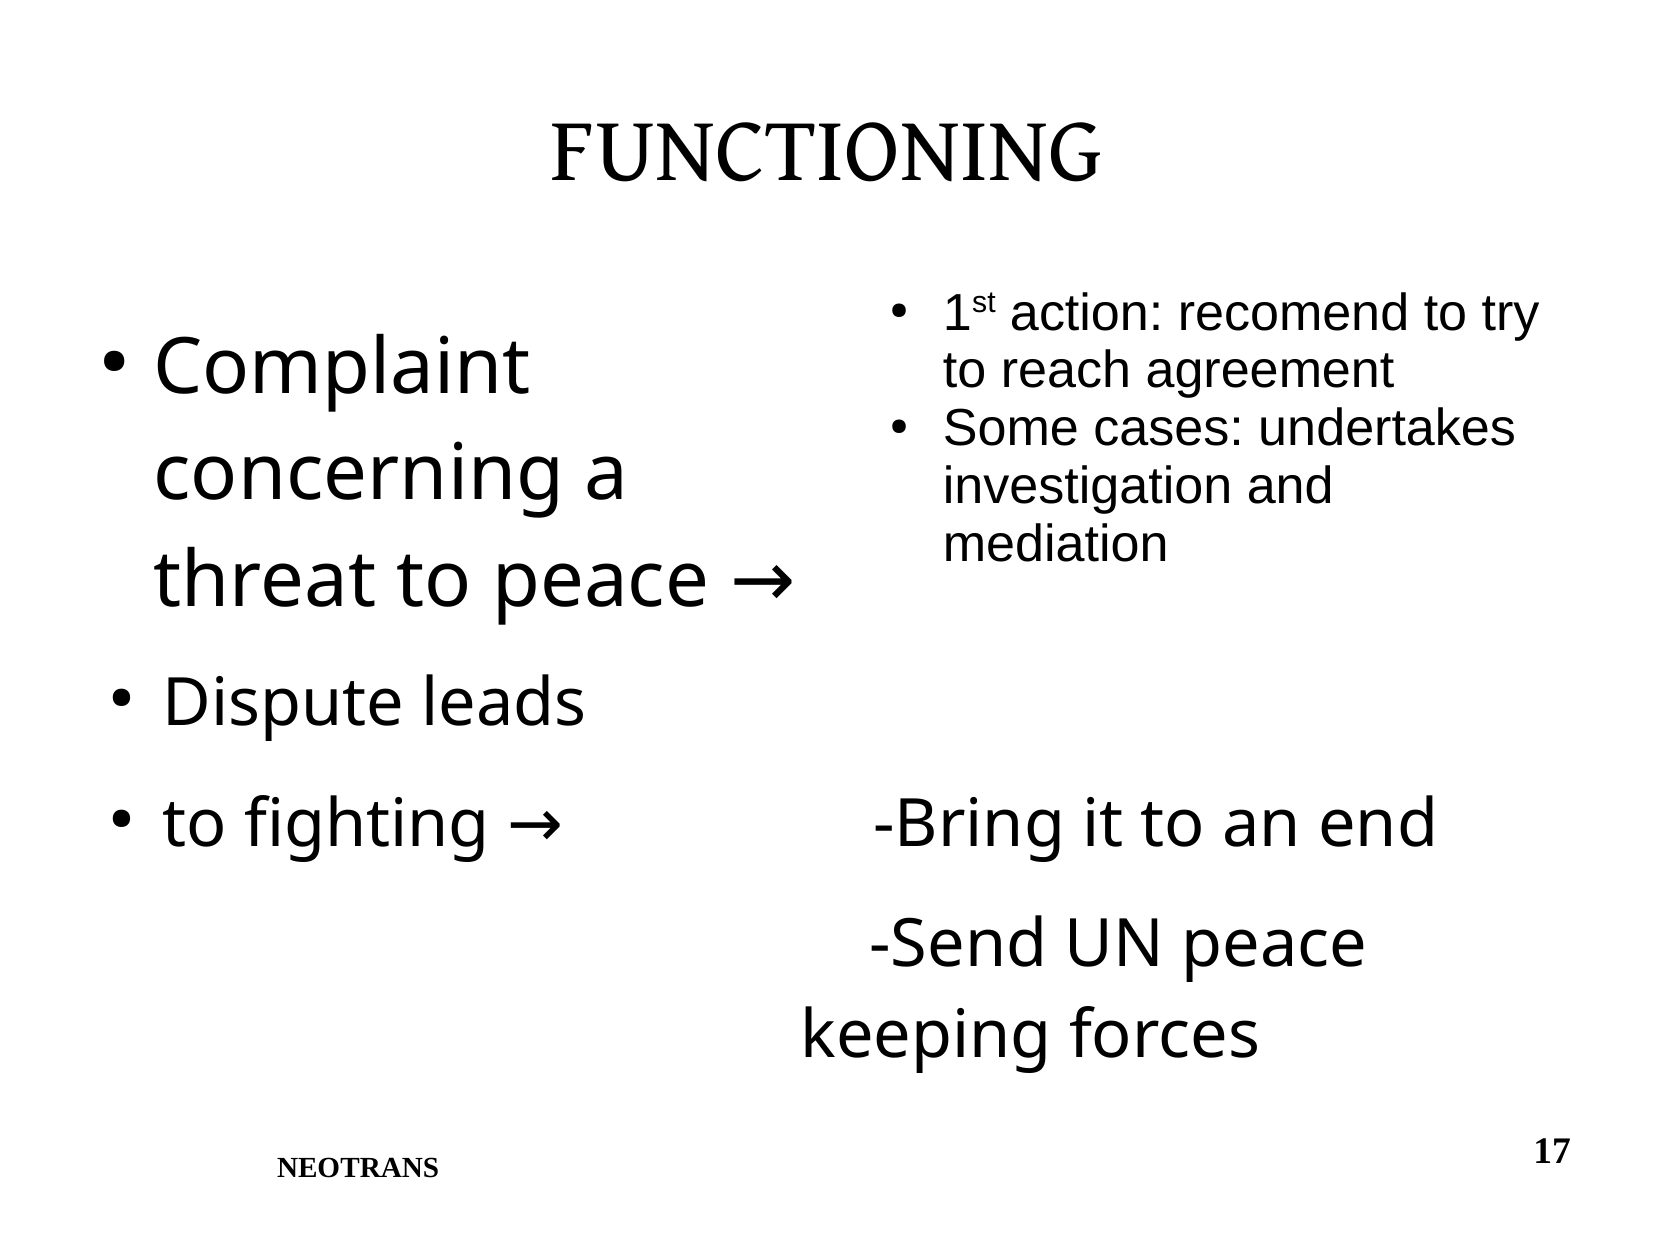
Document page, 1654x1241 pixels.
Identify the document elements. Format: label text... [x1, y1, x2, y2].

title FUNCTIONING [82, 49, 1571, 257]
text_box 1st action: recomend to try to reach agreement Some cases: undertakes investigation and mediation [857, 275, 1562, 718]
text_box Complaint concerning a threat to peace → [82, 309, 827, 716]
list Dispute leads to fighting → -Bring it to an end -Send UN peace keeping forces [91, 654, 1532, 1137]
